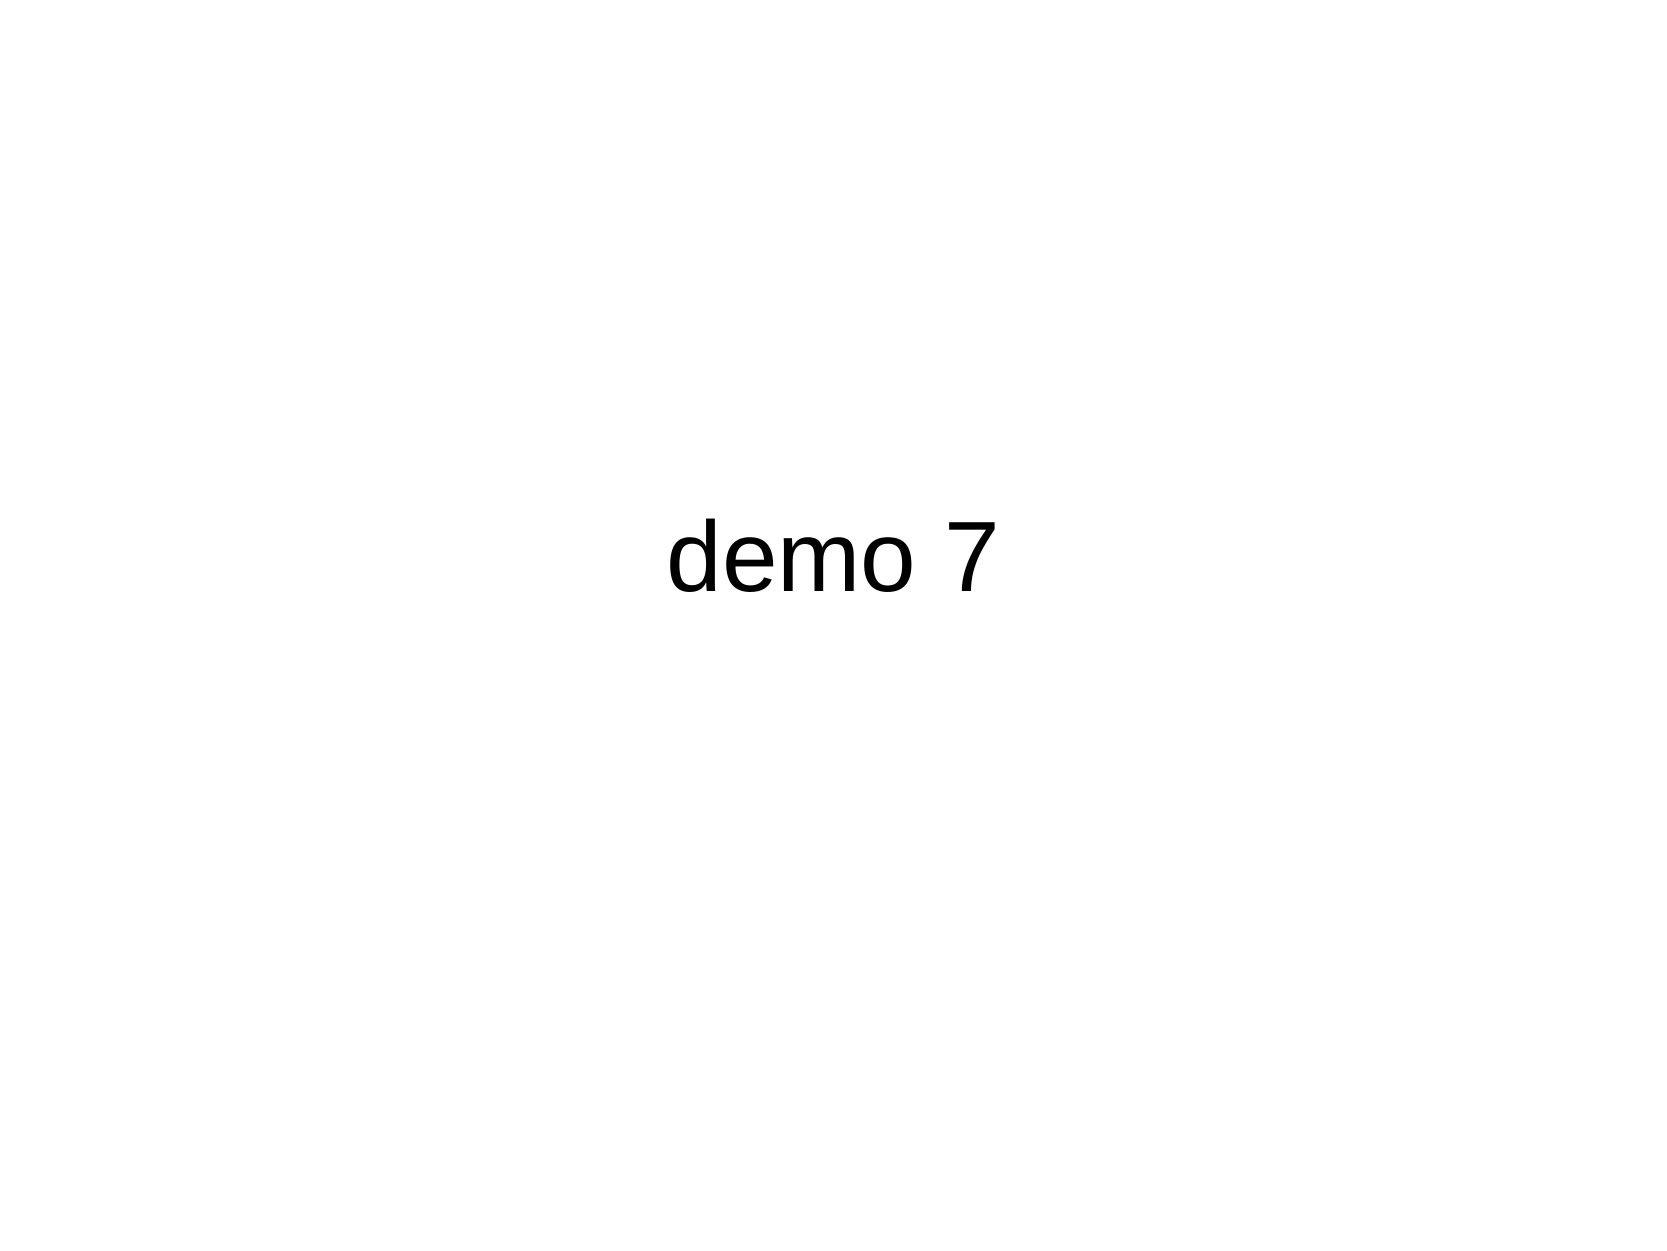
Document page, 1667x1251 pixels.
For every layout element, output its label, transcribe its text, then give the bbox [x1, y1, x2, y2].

title demo 7 [140, 500, 1527, 701]
